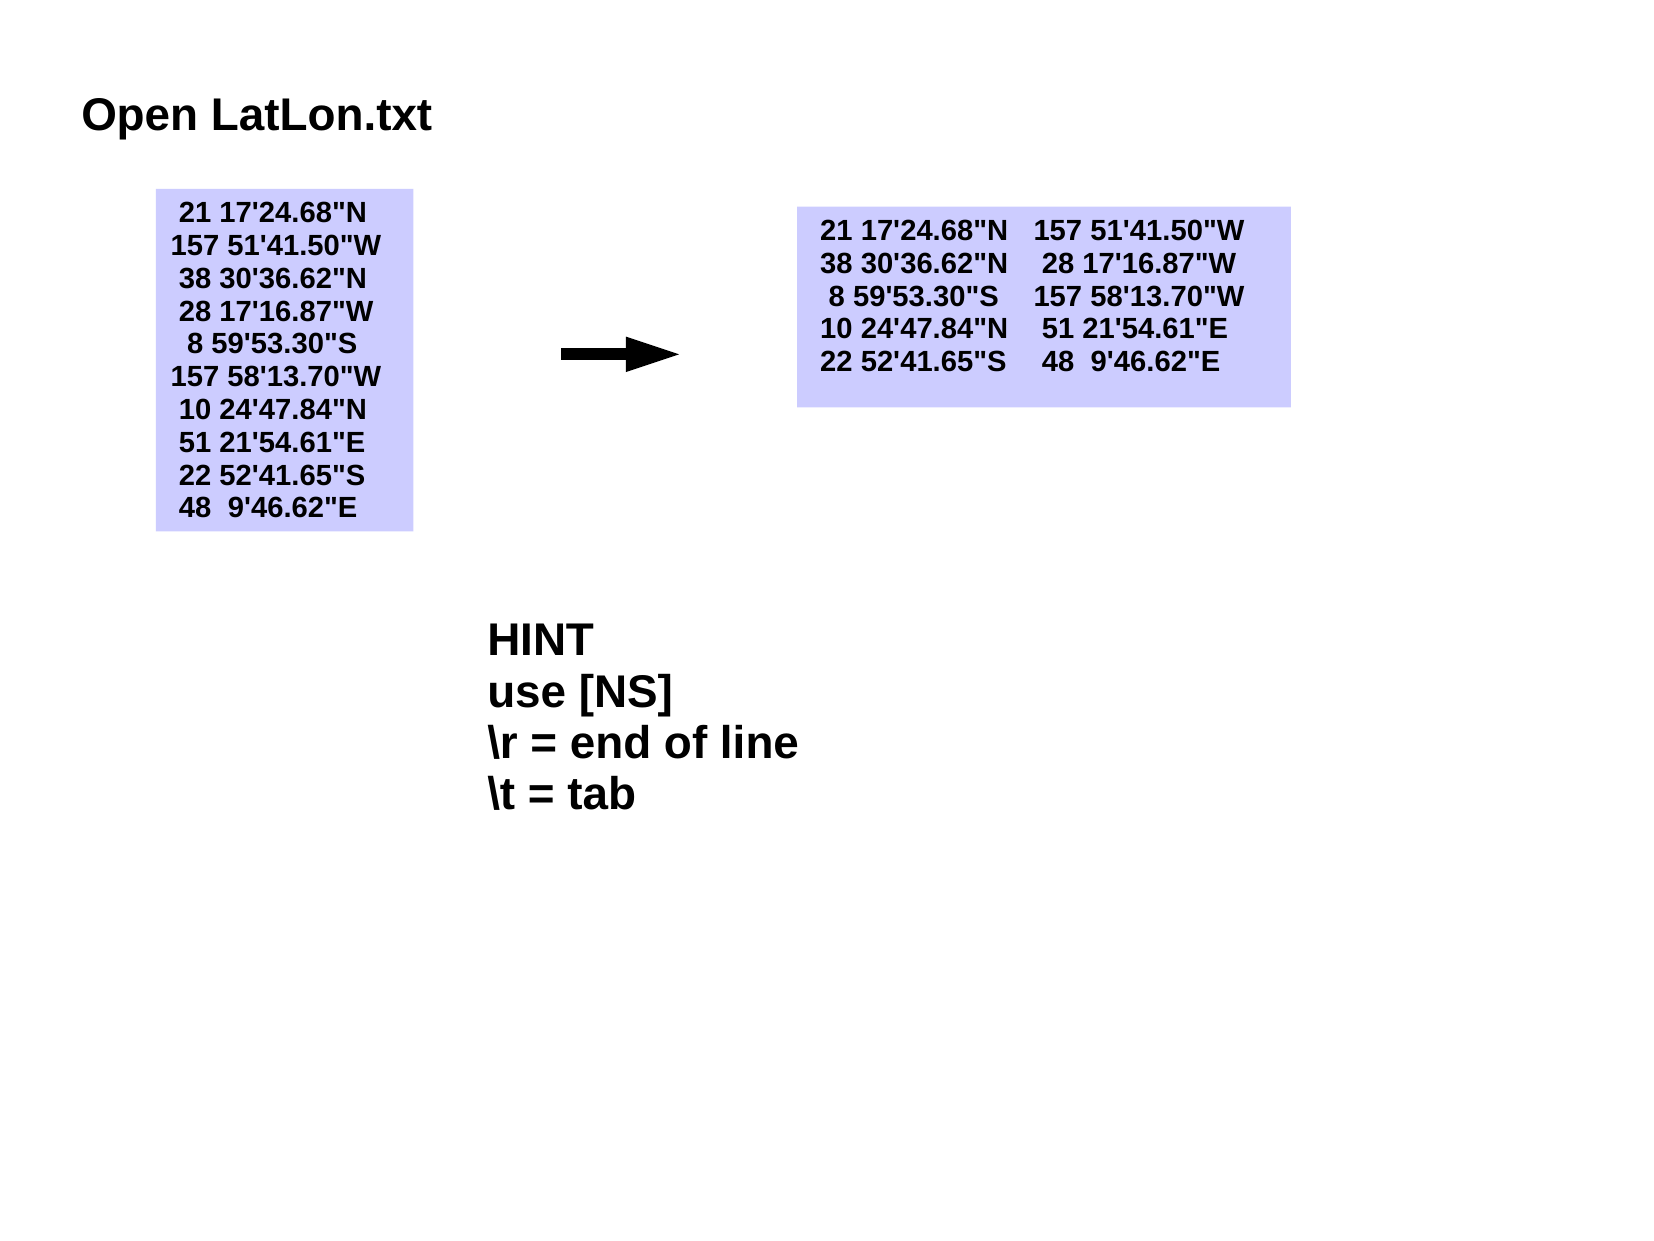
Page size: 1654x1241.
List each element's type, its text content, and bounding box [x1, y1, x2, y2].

text_box 21 17'24.68"N 157 51'41.50"W 38 30'36.62"N 28 17'16.87"W 8 59'53.30"S 157 58'13.70"W 10 24'47.84"N 51 21'54.61"E 22 52'41.65"S 48 9'46.62"E [797, 206, 1291, 408]
text_box Open LatLon.txt [66, 81, 768, 148]
text_box HINT use [NS] \r = end of line \t = tab [472, 606, 1107, 827]
text_box 21 17'24.68"N 157 51'41.50"W 38 30'36.62"N 28 17'16.87"W 8 59'53.30"S 157 58'13.70"W 10 24'47.84"N 51 21'54.61"E 22 52'41.65"S 48 9'46.62"E [155, 188, 414, 532]
